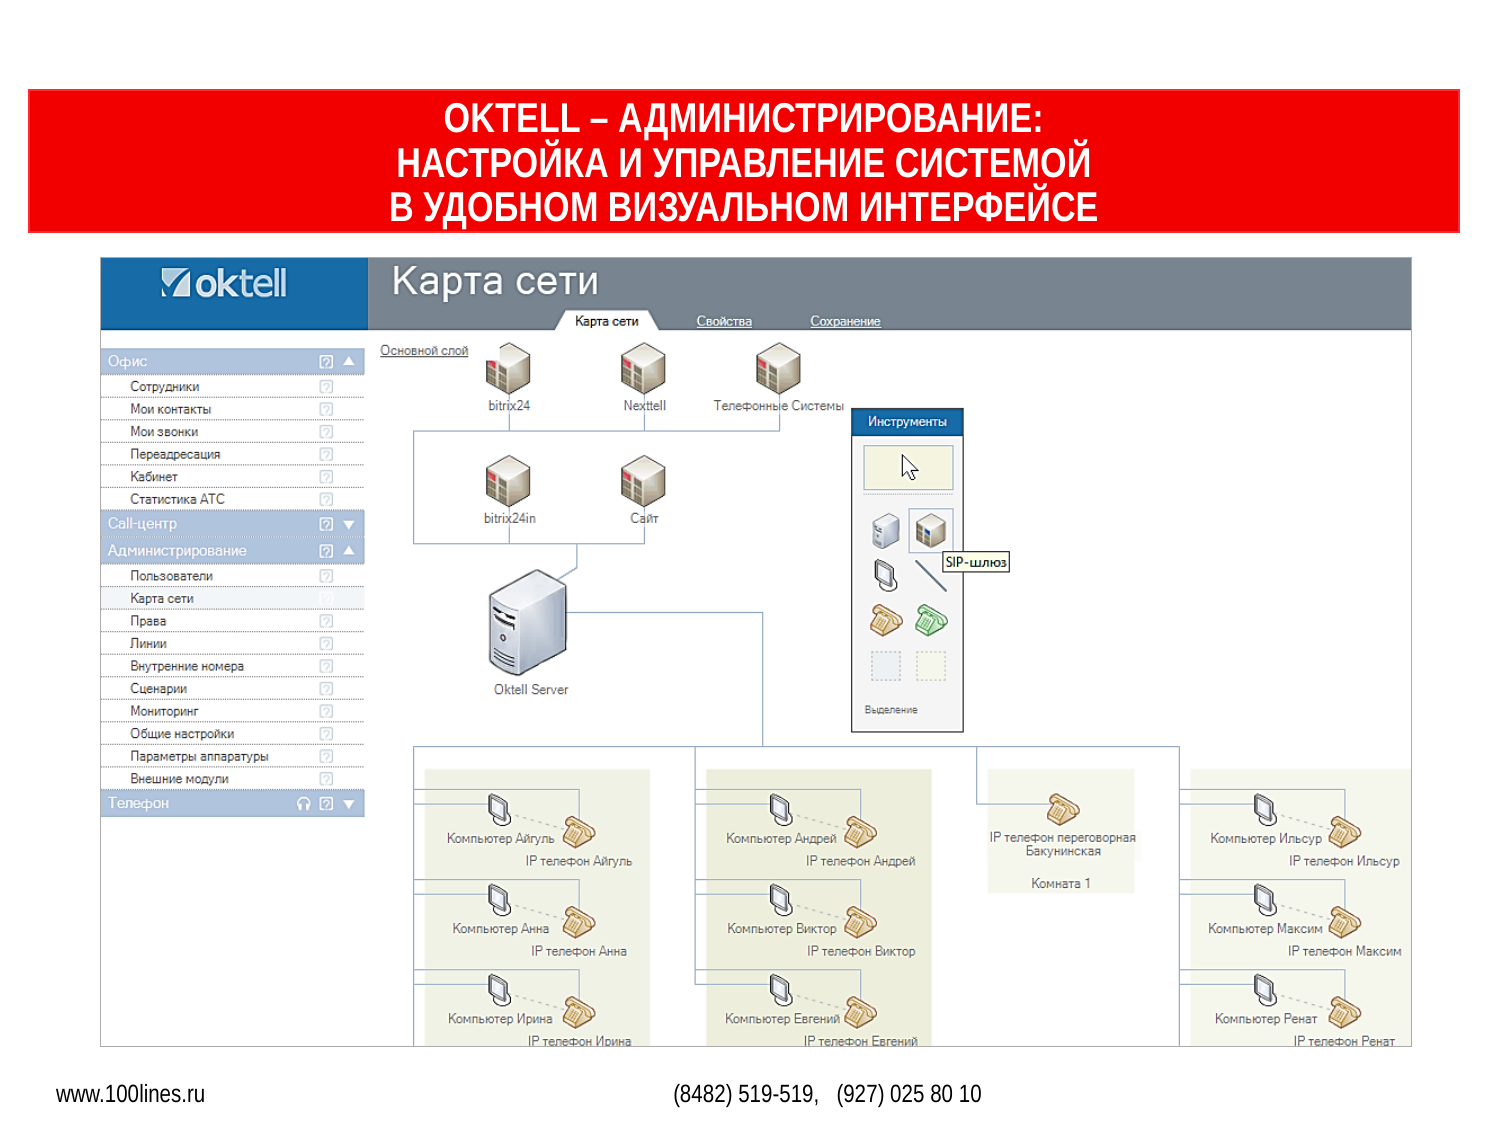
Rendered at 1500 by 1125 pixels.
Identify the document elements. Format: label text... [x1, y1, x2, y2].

text_box www.100lines.ru (8482) 519-519, (927) 025 80 10 [41, 1070, 1459, 1103]
text_box OKTELL – АДМИНИСТРИРОВАНИЕ: НАСТРОЙКА И УПРАВЛЕНИЕ СИСТЕМОЙ В УДОБНОМ ВИЗУАЛЬНОМ ИНТЕРФЕЙСЕ [29, 89, 1459, 232]
picture [100, 257, 1412, 1047]
